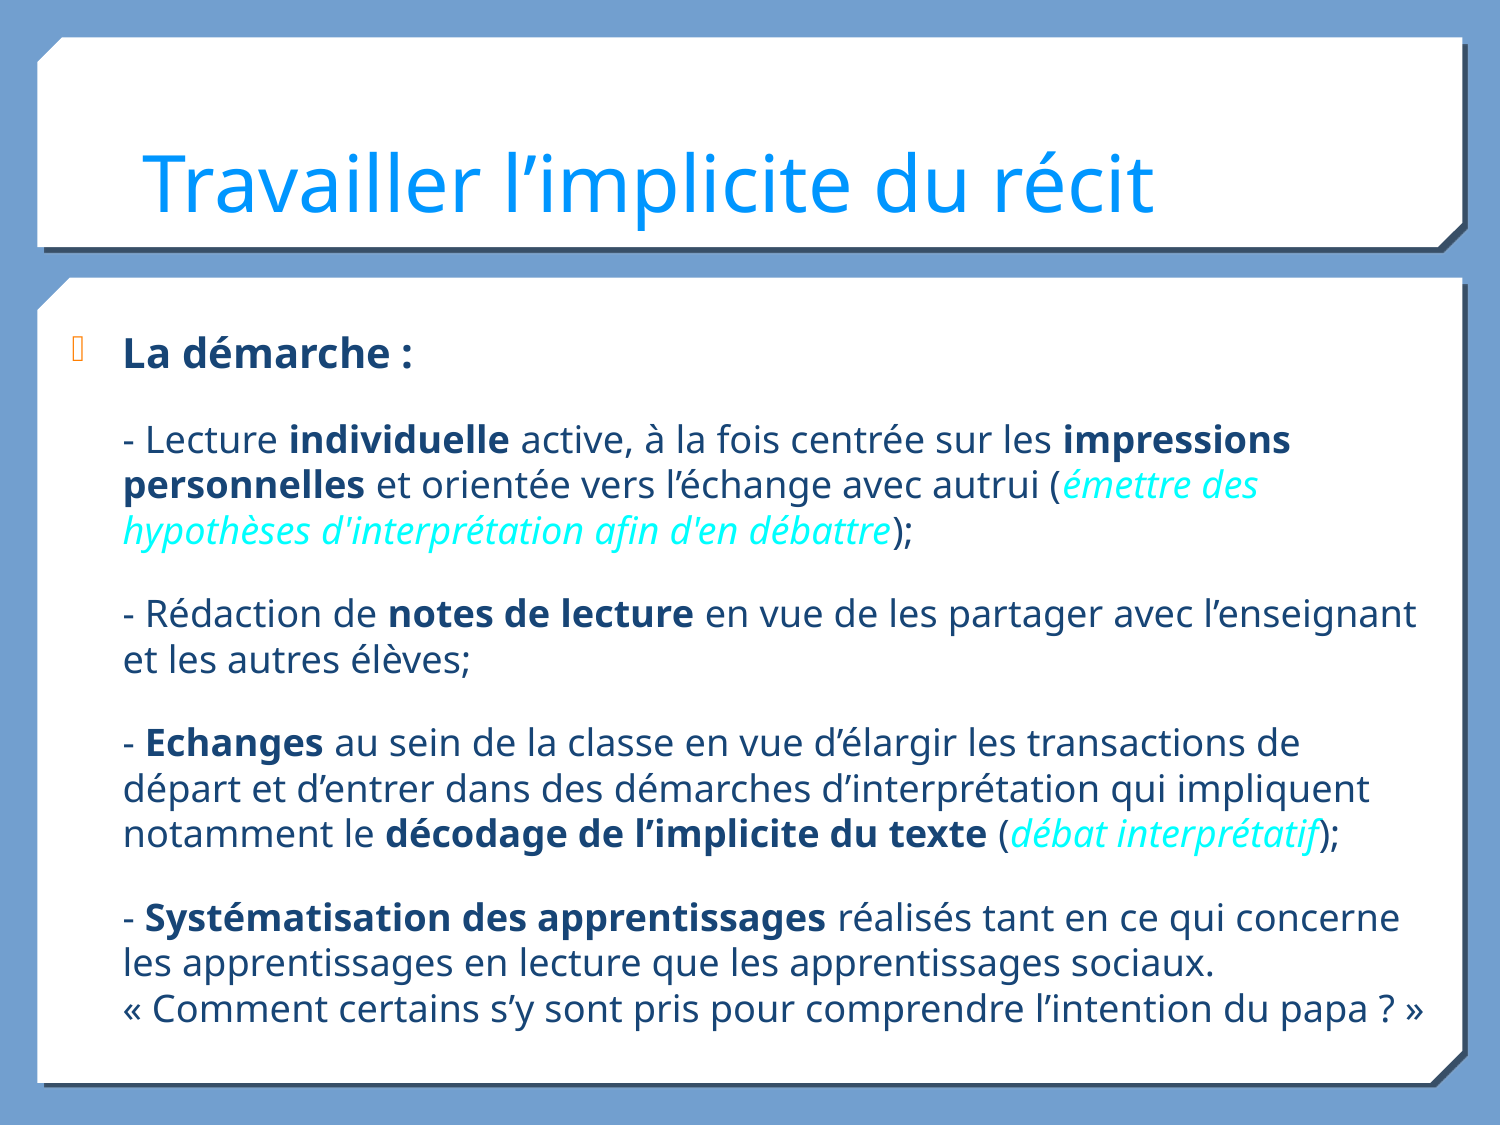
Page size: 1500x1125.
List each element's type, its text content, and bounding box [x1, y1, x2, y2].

title Travailler l’implicite du récit [127, 48, 1372, 236]
list La démarche : - Lecture individuelle active, à la fois centrée sur les impressions personnelles et orientée vers l’échange avec autrui (émettre des hypothèses d'interprétation afin d'en débattre); - Rédaction de notes de lecture en vue de les partager avec l’enseignant et les autres élèves; - Echanges au sein de la classe en vue d’élargir les transactions de départ et d’entrer dans des démarches d’interprétation qui impliquent notamment le décodage de l’implicite du texte (débat interprétatif); - Systématisation des apprentissages réalisés tant en ce qui concerne les apprentissages en lecture que les apprentissages sociaux. « Comment certains s’y sont pris pour comprendre l’intention du papa ? » [56, 319, 1444, 1057]
